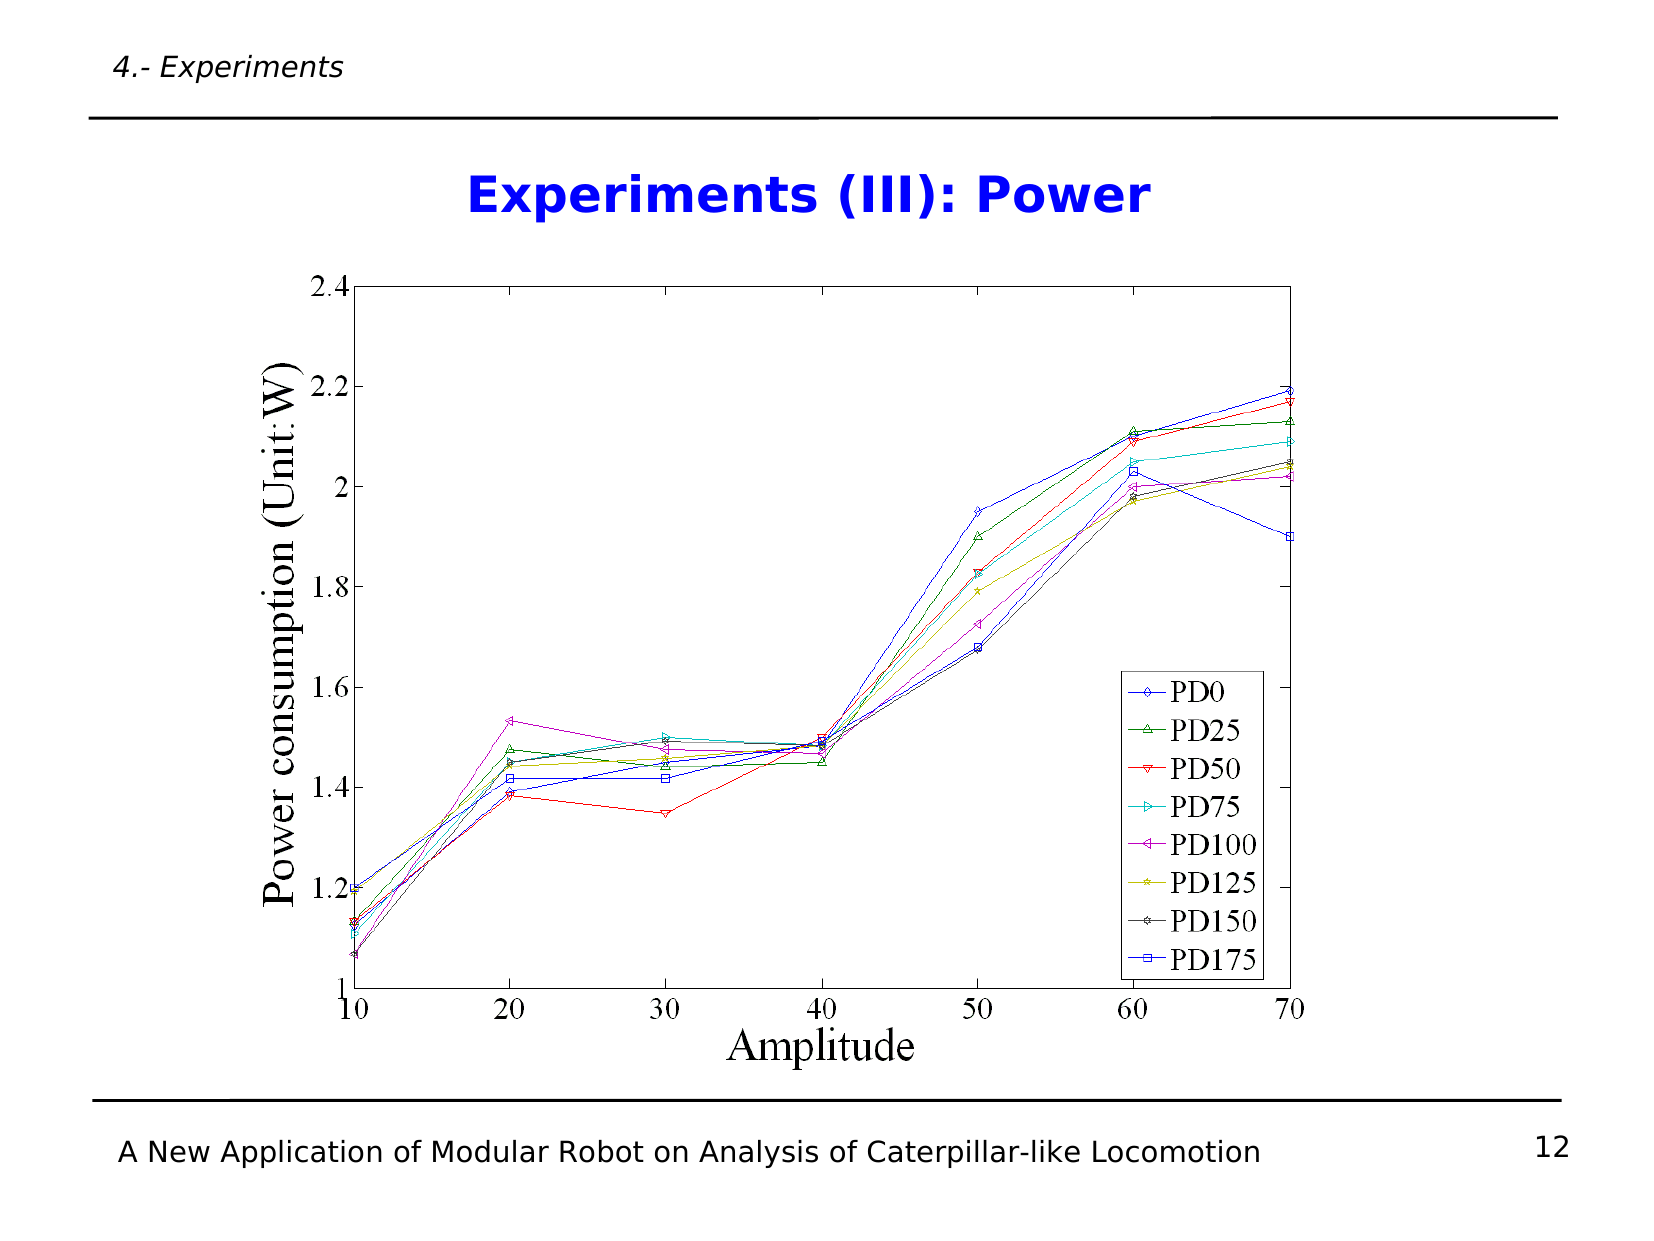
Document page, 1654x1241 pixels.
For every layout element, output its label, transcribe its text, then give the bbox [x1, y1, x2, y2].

text_box A New Application of Modular Robot on Analysis of Caterpillar-like Locomotion [103, 1127, 1278, 1177]
text_box Experiments (III): Power [451, 159, 1167, 233]
picture [258, 271, 1310, 1074]
text_box 4.- Experiments [97, 42, 360, 93]
